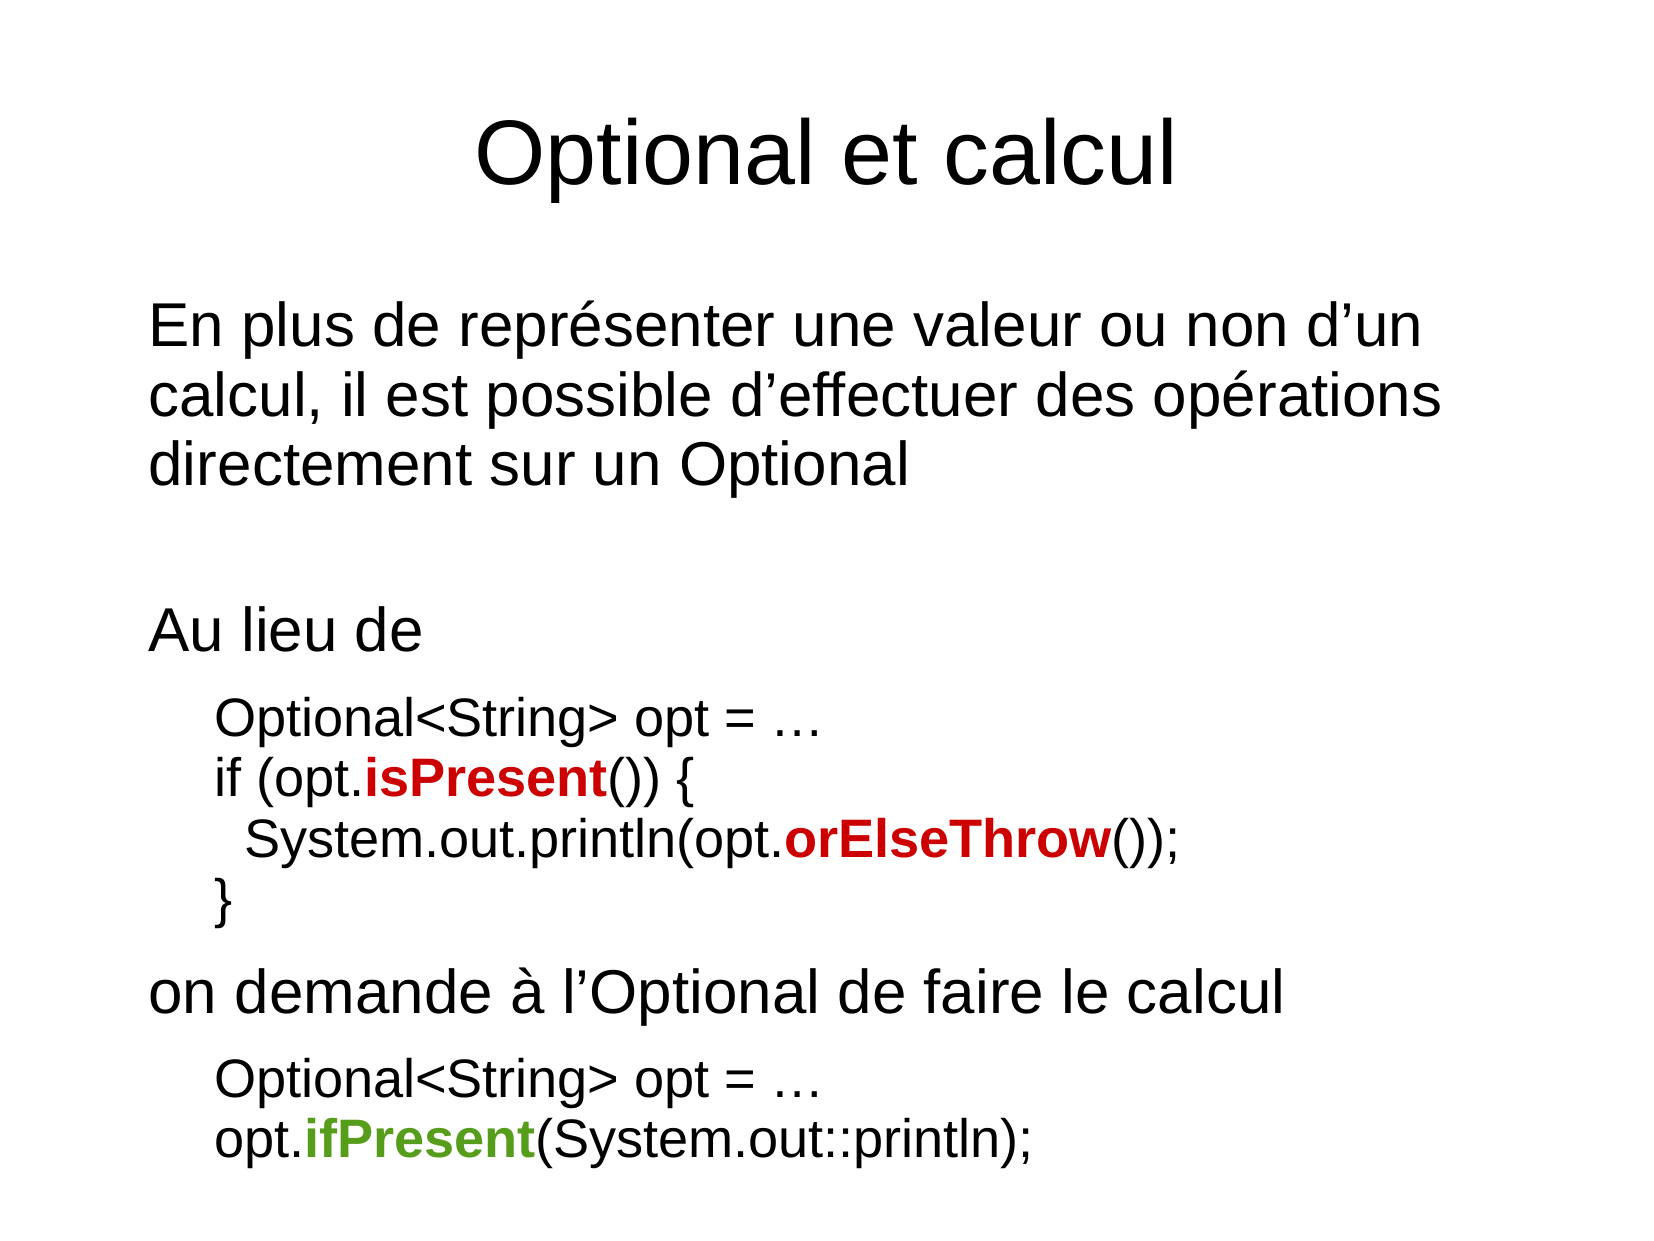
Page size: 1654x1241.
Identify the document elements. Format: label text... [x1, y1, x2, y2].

list En plus de représenter une valeur ou non d’un calcul, il est possible d’effectuer des opérations directement sur un Optional Au lieu de Optional<String> opt = … if (opt.isPresent()) { System.out.println(opt.orElseThrow()); } on demande à l’Optional de faire le calcul Optional<String> opt = … opt.ifPresent(System.out::println); [82, 290, 1571, 1171]
title Optional et calcul [82, 49, 1571, 257]
